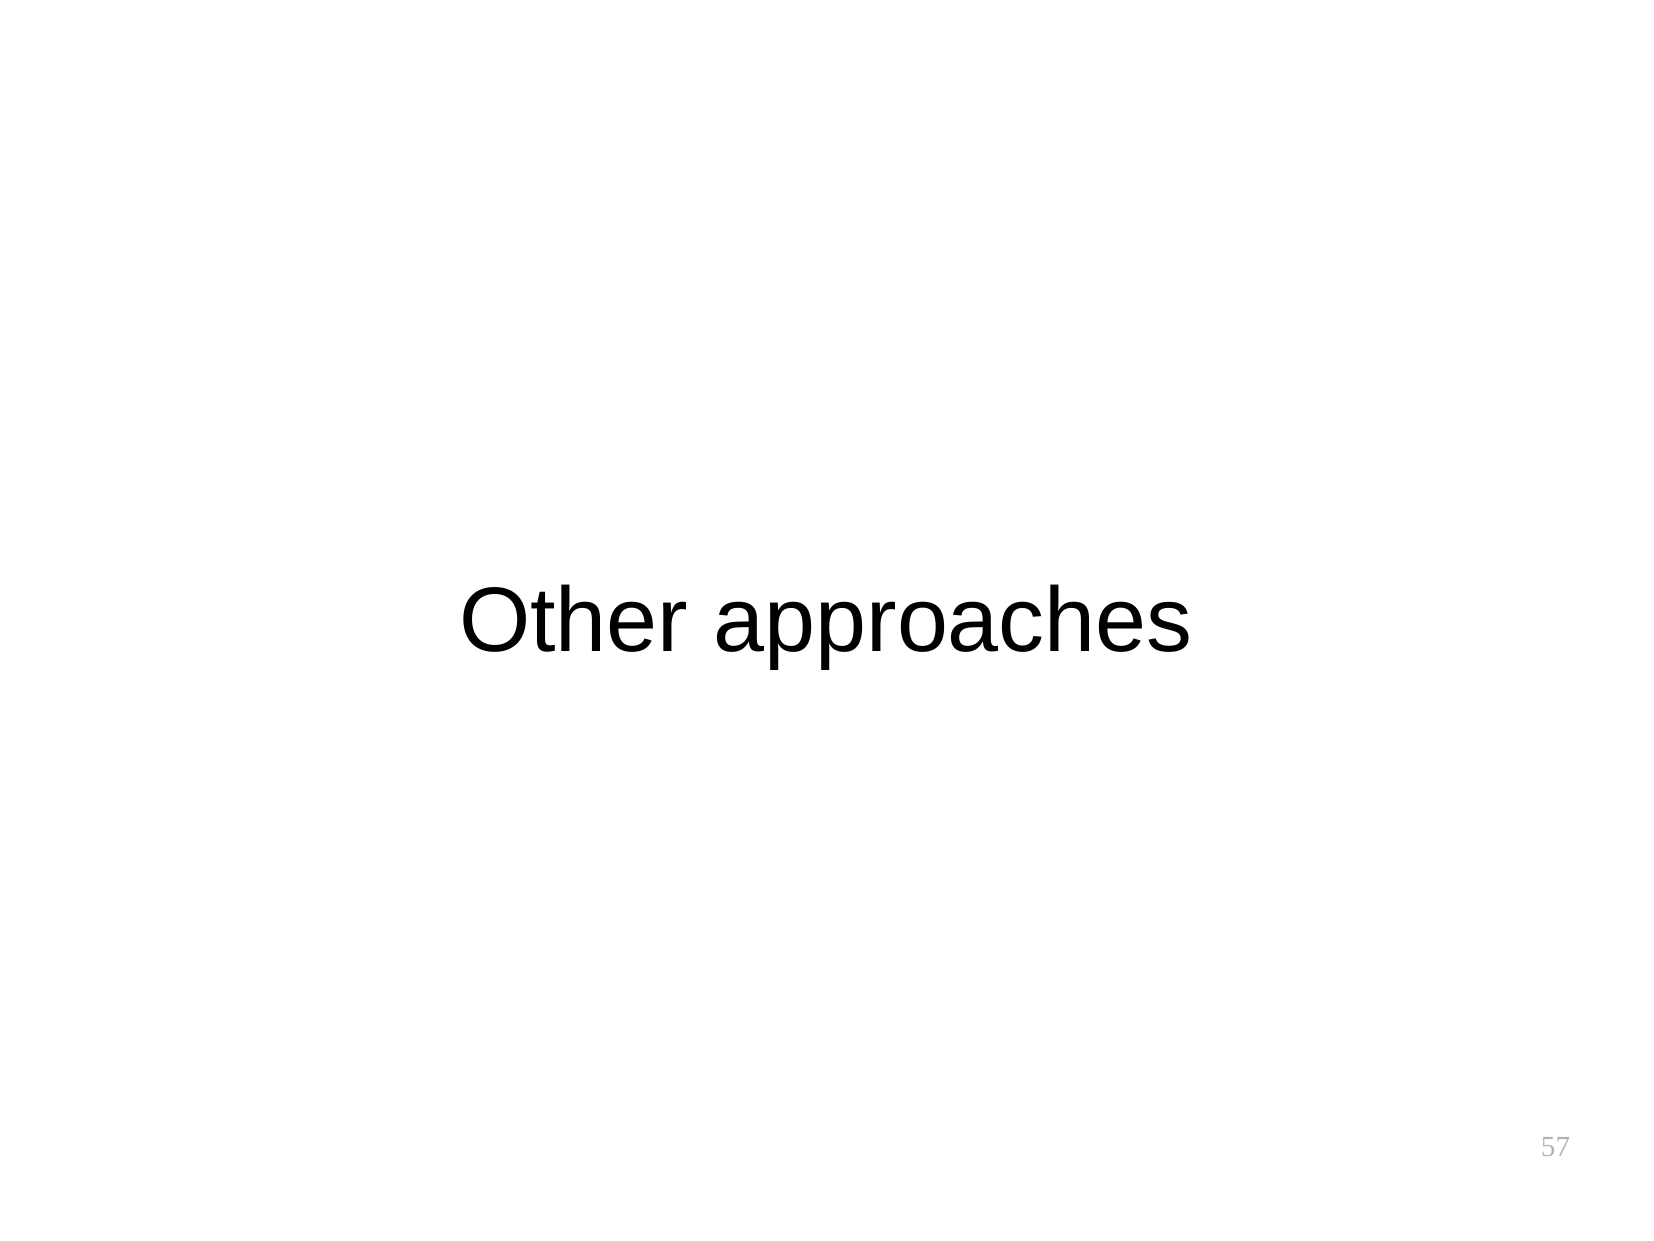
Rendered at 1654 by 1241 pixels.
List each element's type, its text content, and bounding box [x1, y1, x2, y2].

title Other approaches [82, 516, 1571, 724]
